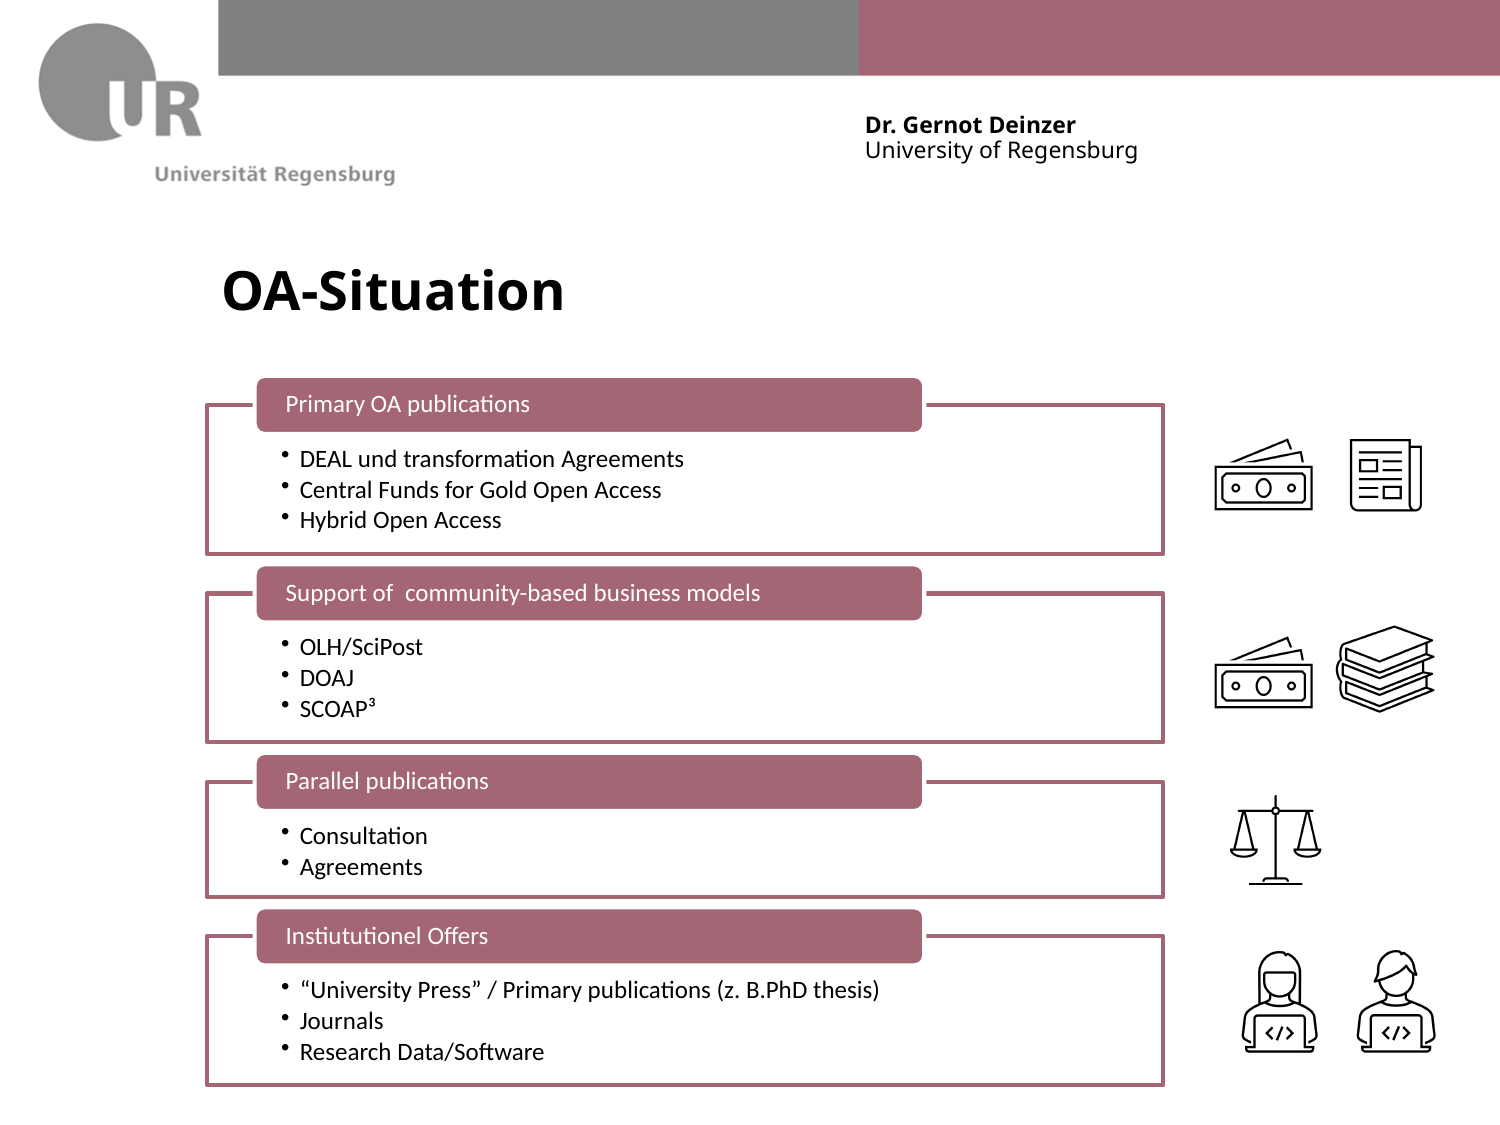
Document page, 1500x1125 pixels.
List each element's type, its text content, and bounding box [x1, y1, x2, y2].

picture [1210, 421, 1317, 528]
text_box Instiututionel Offers [254, 907, 925, 966]
text_box Support of community-based business models [254, 564, 925, 623]
picture [1332, 421, 1440, 528]
text_box Parallel publications [254, 752, 925, 812]
picture [1210, 619, 1317, 726]
text_box OLH/SciPost DOAJ SCOAP³ [206, 593, 1164, 743]
picture [1222, 940, 1337, 1055]
picture [1332, 616, 1440, 724]
picture [17, 18, 419, 209]
picture [1338, 939, 1454, 1055]
text_box “University Press” / Primary publications (z. B.PhD thesis) Journals Research Data/Software [206, 936, 1164, 1086]
picture [1222, 786, 1329, 894]
text_box Consultation Agreements [206, 782, 1164, 897]
text_box Primary OA publications [254, 375, 925, 434]
title OA-Situation [206, 231, 1386, 347]
text_box DEAL und transformation Agreements Central Funds for Gold Open Access Hybrid Open Access [206, 404, 1164, 554]
